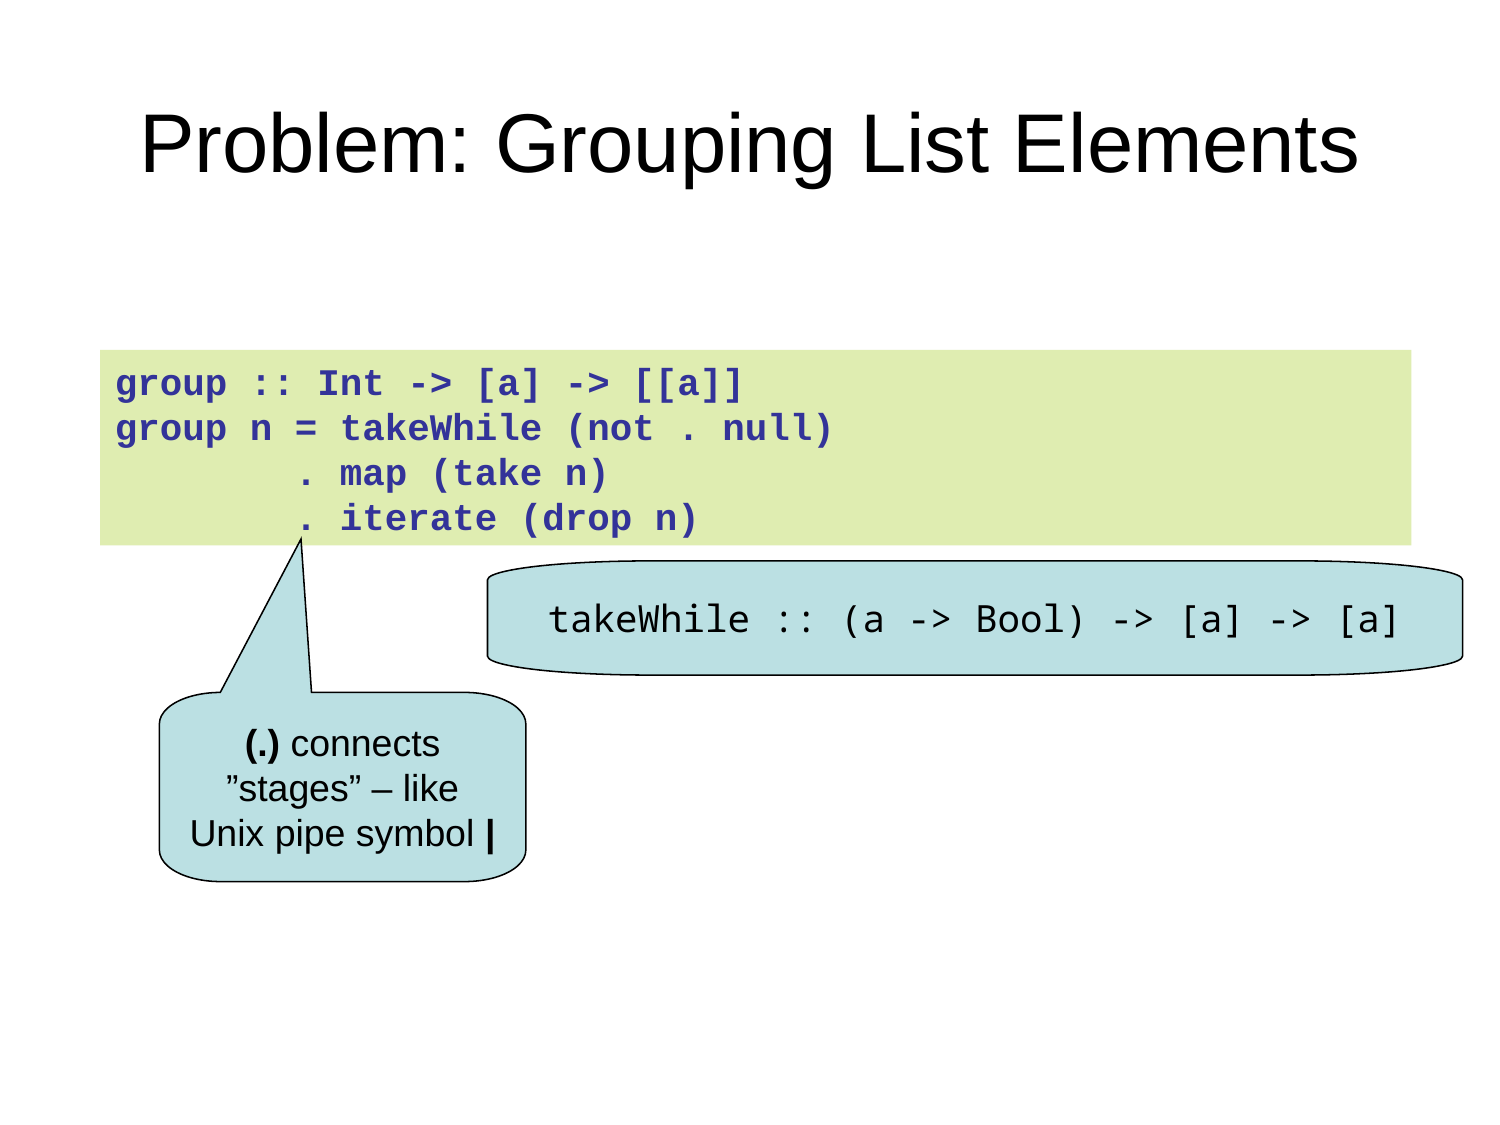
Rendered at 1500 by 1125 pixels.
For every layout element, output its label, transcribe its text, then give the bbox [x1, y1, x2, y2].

text_box (.) connects ”stages” – like Unix pipe symbol | [159, 538, 526, 882]
title Problem: Grouping List Elements [75, 45, 1426, 233]
text_box group :: Int -> [a] -> [[a]] group n = takeWhile (not . null) . map (take n) . iterate (drop n) [100, 349, 1412, 546]
text_box takeWhile :: (a -> Bool) -> [a] -> [a] [487, 560, 1463, 676]
